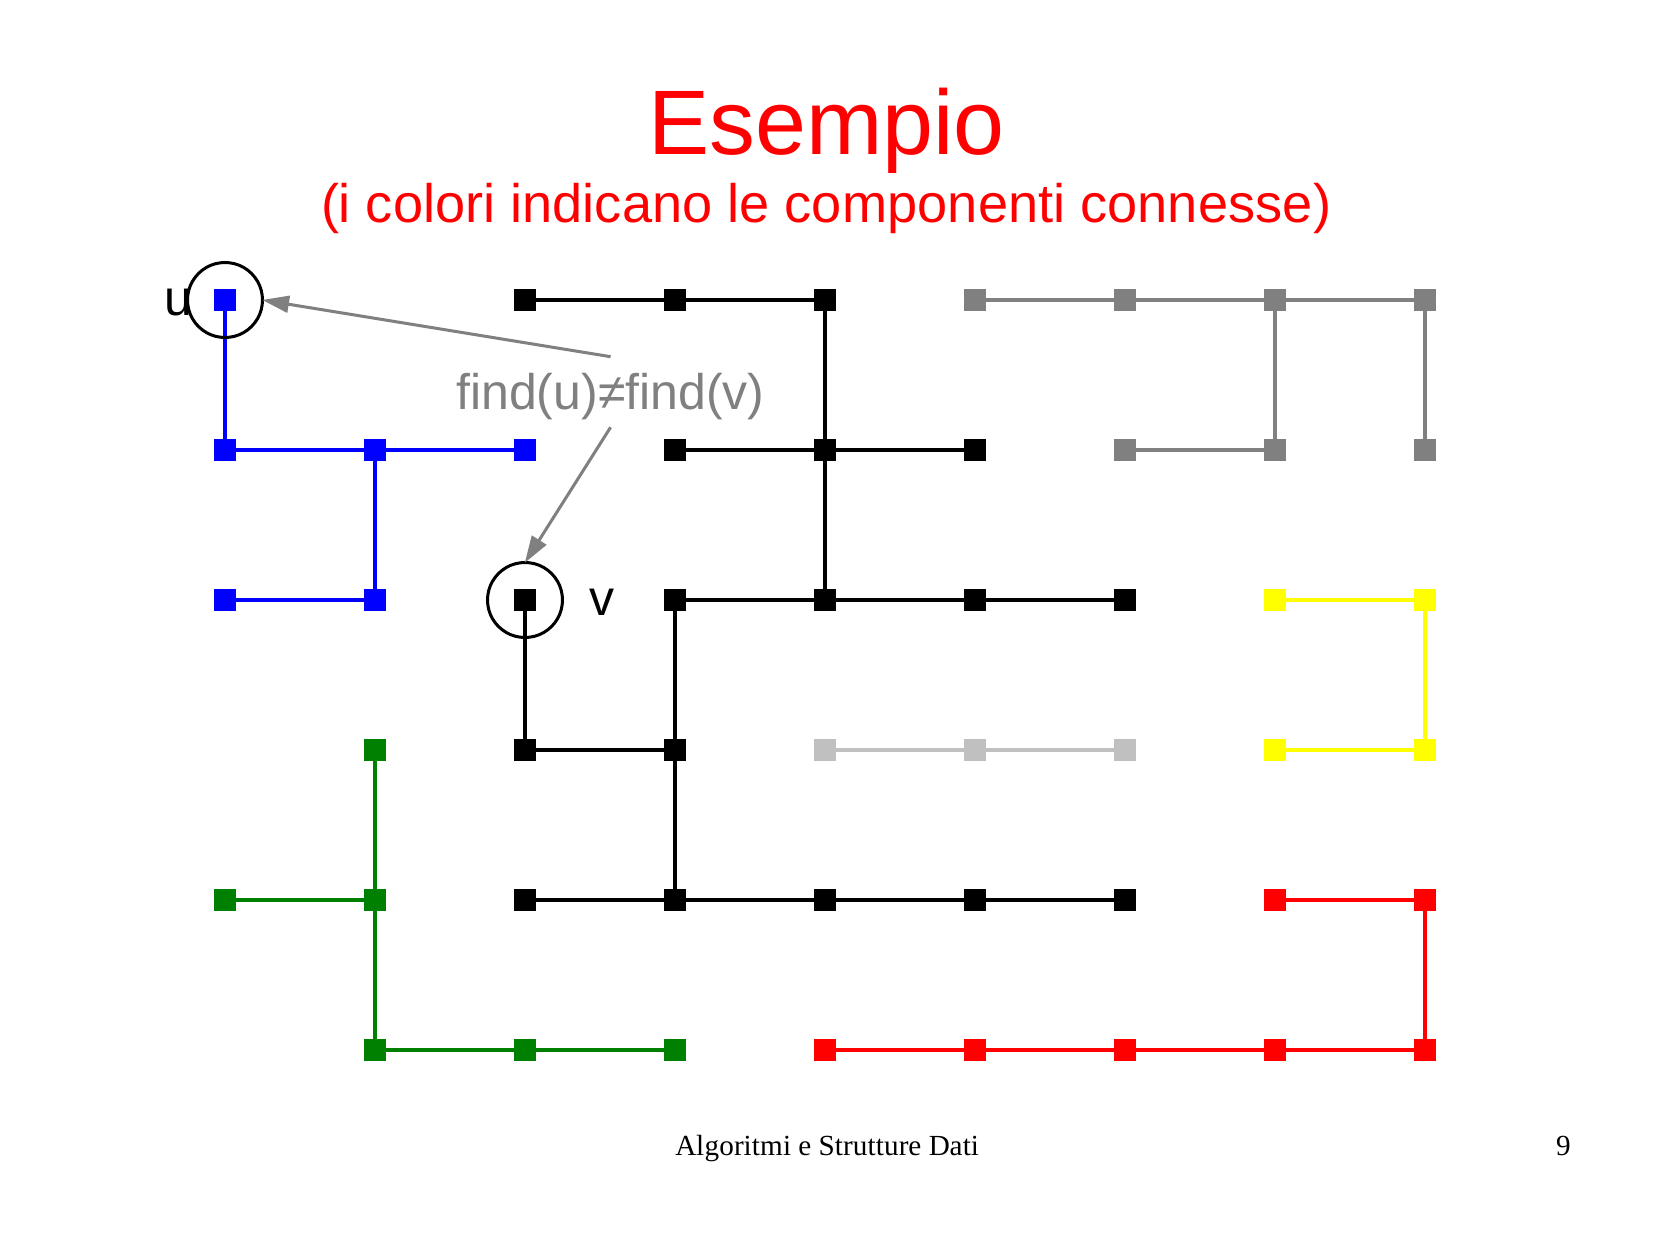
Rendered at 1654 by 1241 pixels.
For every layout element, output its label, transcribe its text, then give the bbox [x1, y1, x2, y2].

text_box v [574, 562, 630, 634]
text_box find(u)≠find(v) [441, 356, 780, 428]
text_box u [150, 262, 208, 334]
title Esempio (i colori indicano le componenti connesse) [82, 49, 1571, 257]
